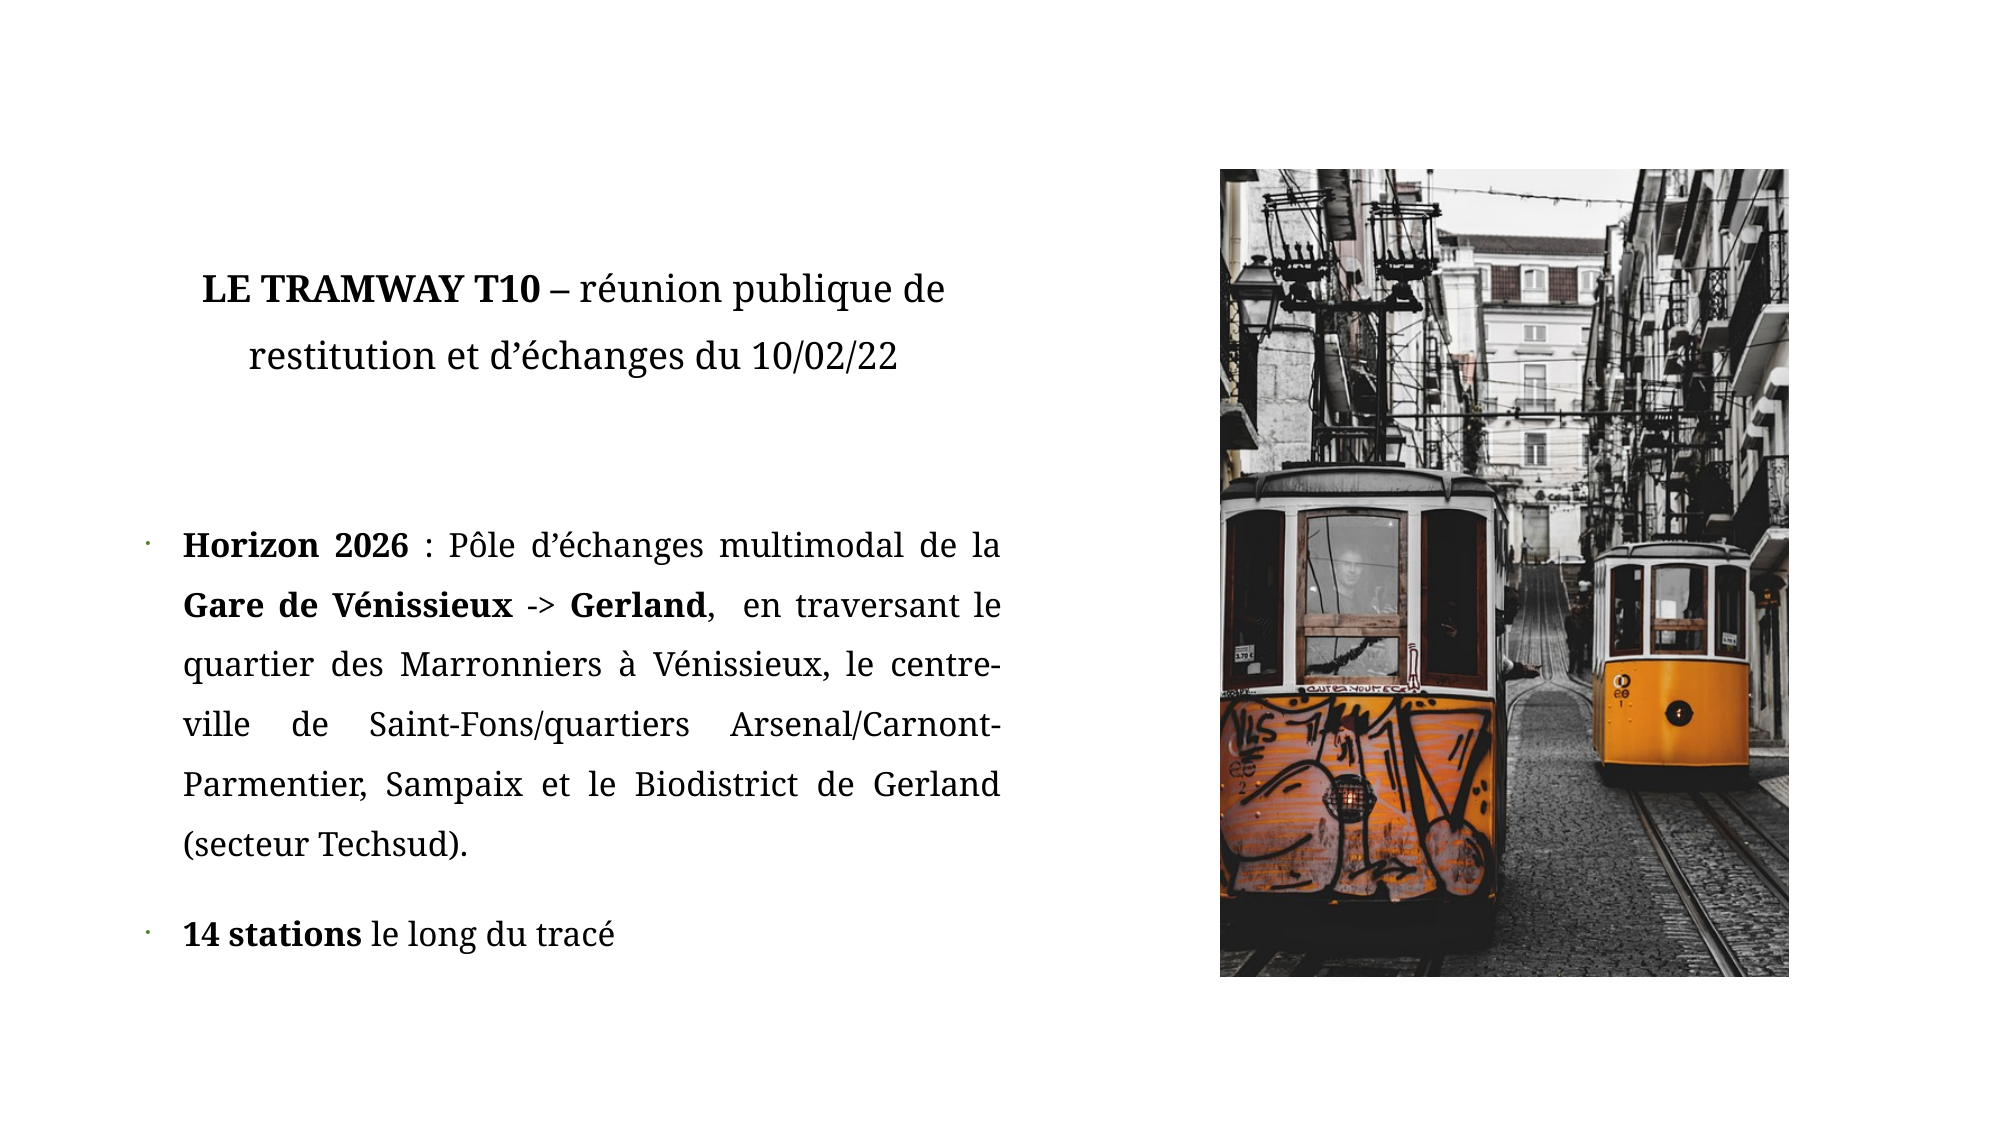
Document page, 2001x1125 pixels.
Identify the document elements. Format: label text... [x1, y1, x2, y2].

list LE TRAMWAY T10 – réunion publique de restitution et d’échanges du 10/02/22 Horizon 2026 : Pôle d’échanges multimodal de la Gare de Vénissieux -> Gerland, en traversant le quartier des Marronniers à Vénissieux, le centre-ville de Saint-Fons/quartiers Arsenal/Carnont-Parmentier, Sampaix et le Biodistrict de Gerland (secteur Techsud). 14 stations le long du tracé [130, 234, 1018, 949]
picture [1220, 169, 1789, 977]
